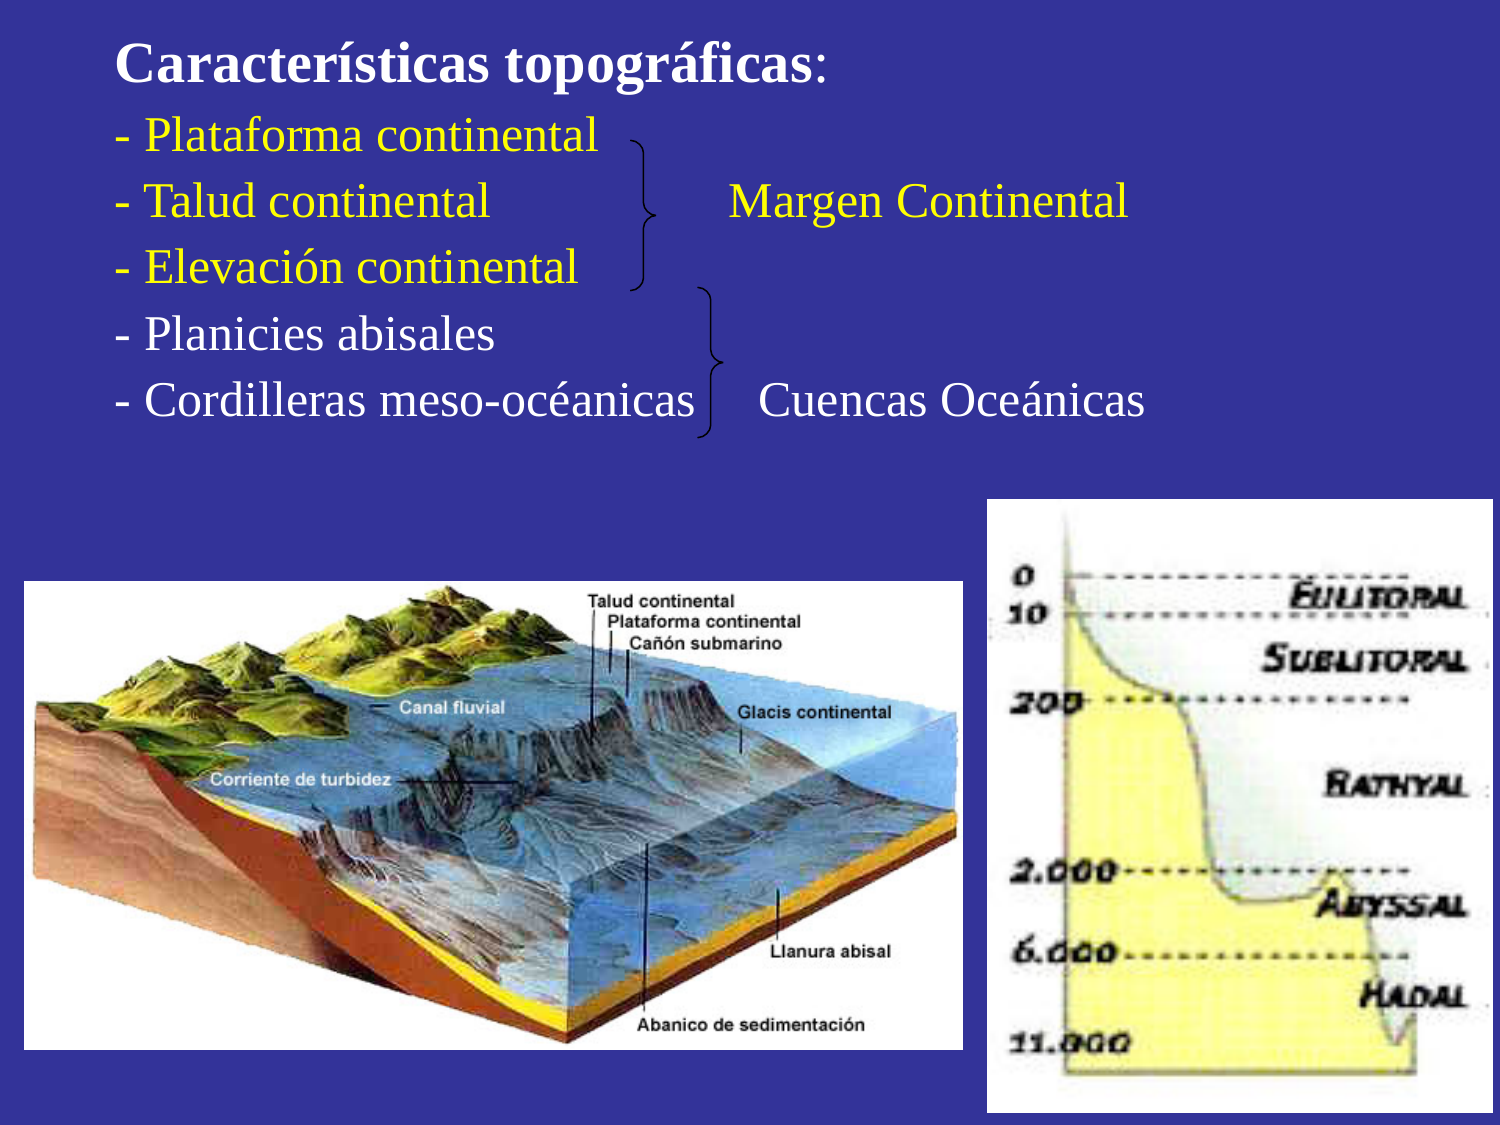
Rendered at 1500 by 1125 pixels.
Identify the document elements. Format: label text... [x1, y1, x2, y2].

picture [24, 581, 963, 1051]
picture [987, 499, 1493, 1113]
list Características topográficas: - Plataforma continental - Talud continental Margen Continental - Elevación continental - Planicies abisales - Cordilleras meso-océanicas Cuencas Oceánicas [99, 24, 1435, 439]
